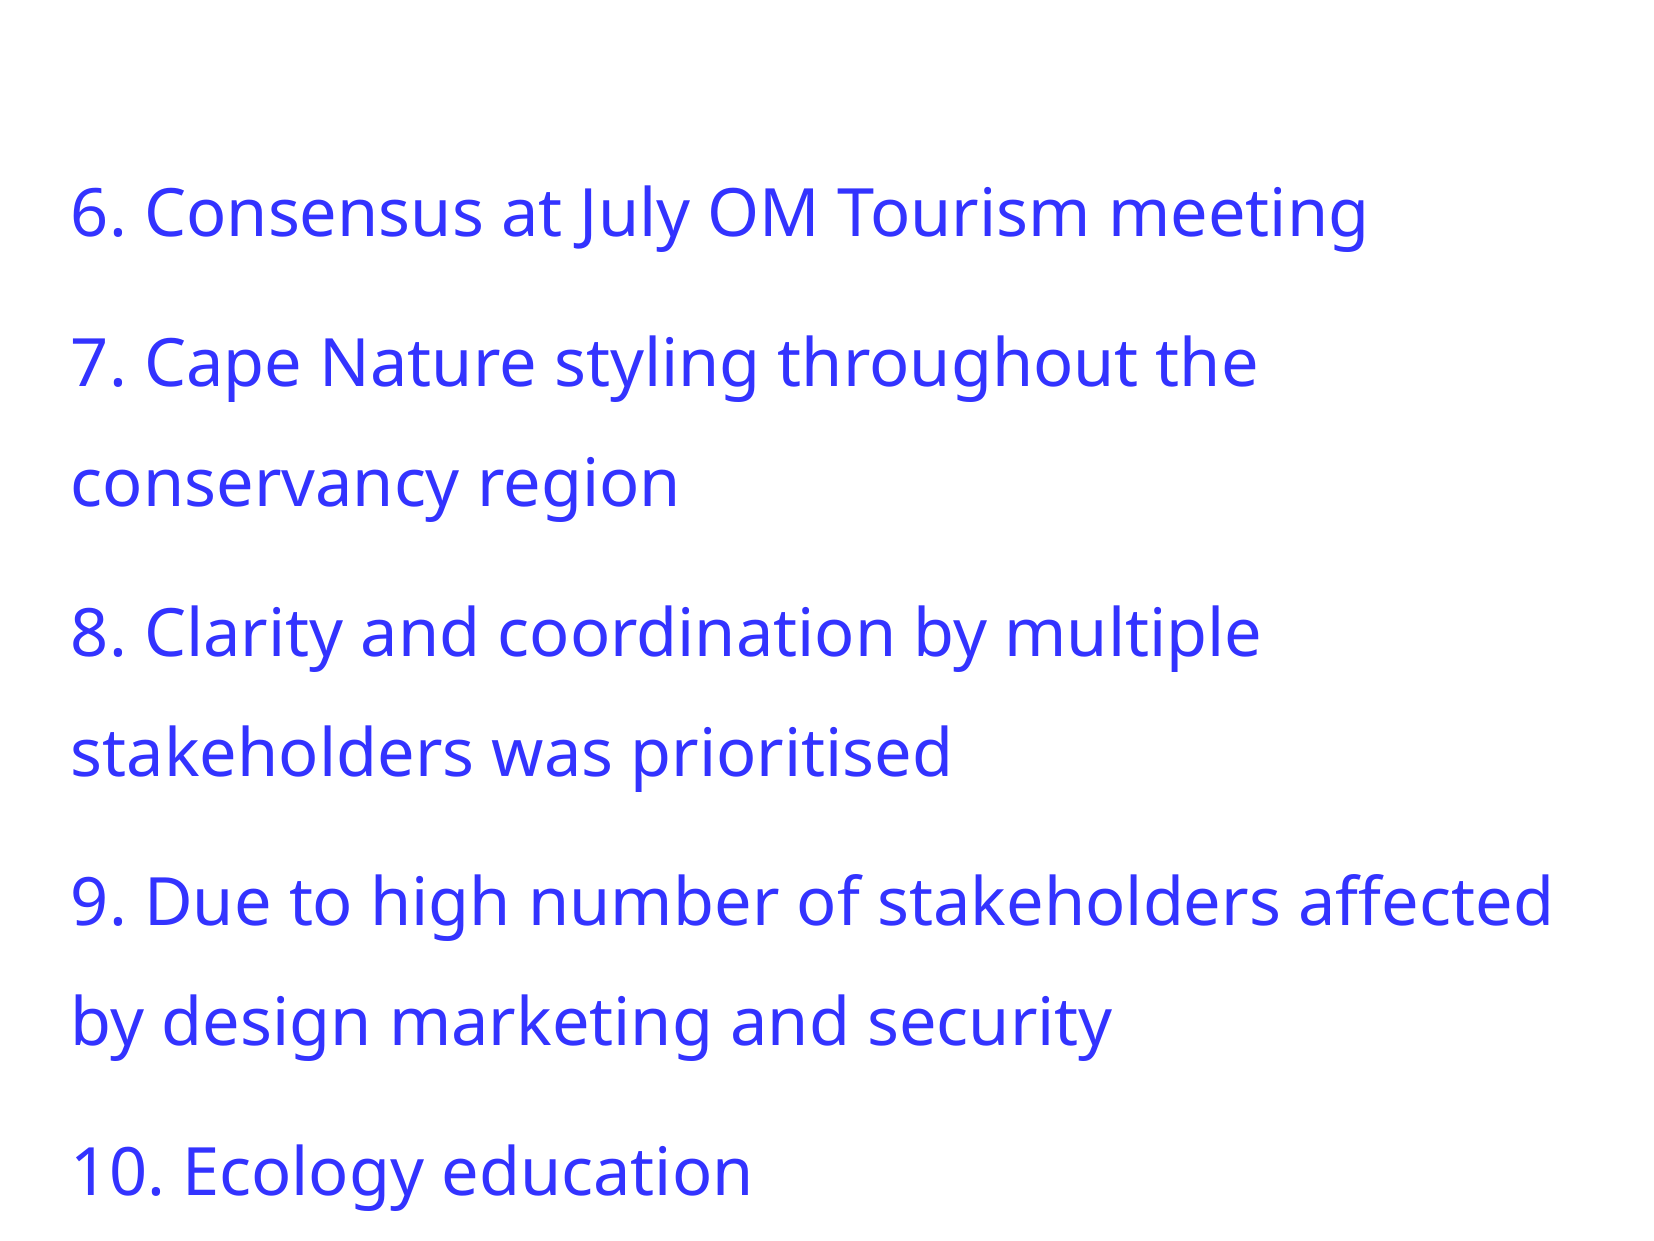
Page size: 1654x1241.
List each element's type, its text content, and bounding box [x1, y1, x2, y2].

list 6. Consensus at July OM Tourism meeting 7. Cape Nature styling throughout the conservancy region 8. Clarity and coordination by multiple stakeholders was prioritised 9. Due to high number of stakeholders affected by design marketing and security 10. Ecology education [70, 129, 1571, 1212]
